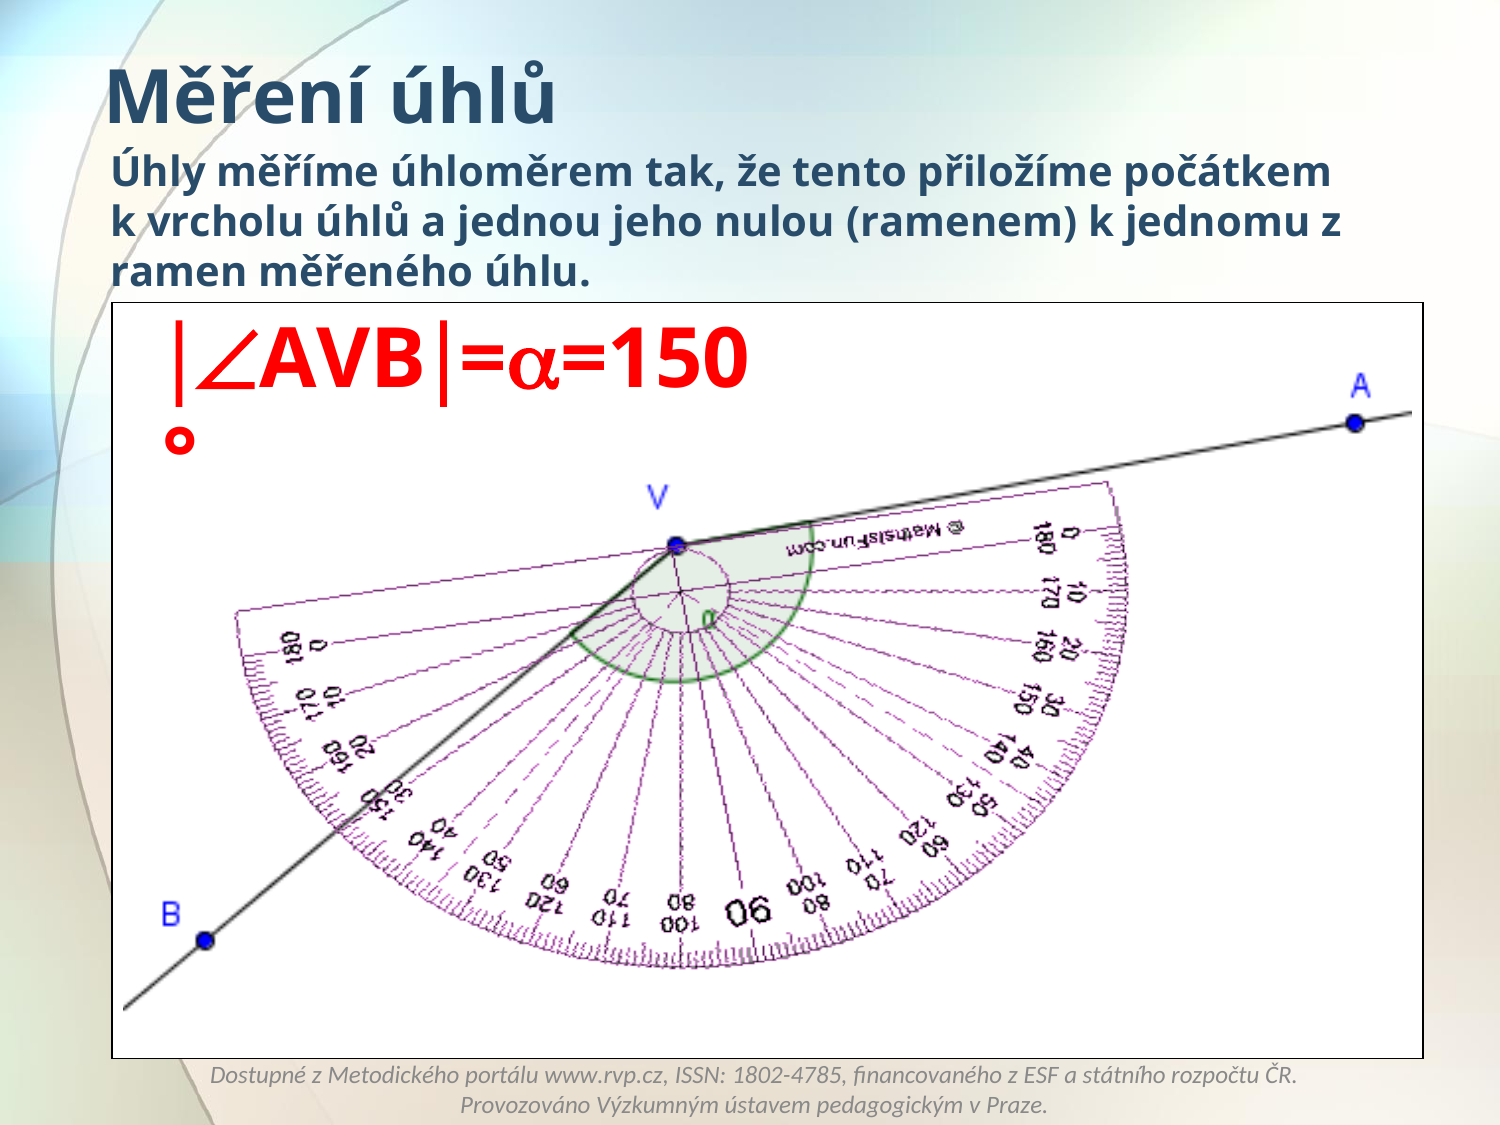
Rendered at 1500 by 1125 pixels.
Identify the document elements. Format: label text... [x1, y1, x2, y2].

text_box AVB==150° [147, 262, 786, 547]
text_box [112, 302, 1424, 1059]
text_box Úhly měříme úhloměrem tak, že tento přiložíme počátkem k vrcholu úhlů a jednou jeho nulou (ramenem) k jednomu z ramen měřeného úhlu. [95, 172, 1471, 268]
picture [0, 0, 1500, 1125]
title Měření úhlů [88, 50, 1424, 154]
